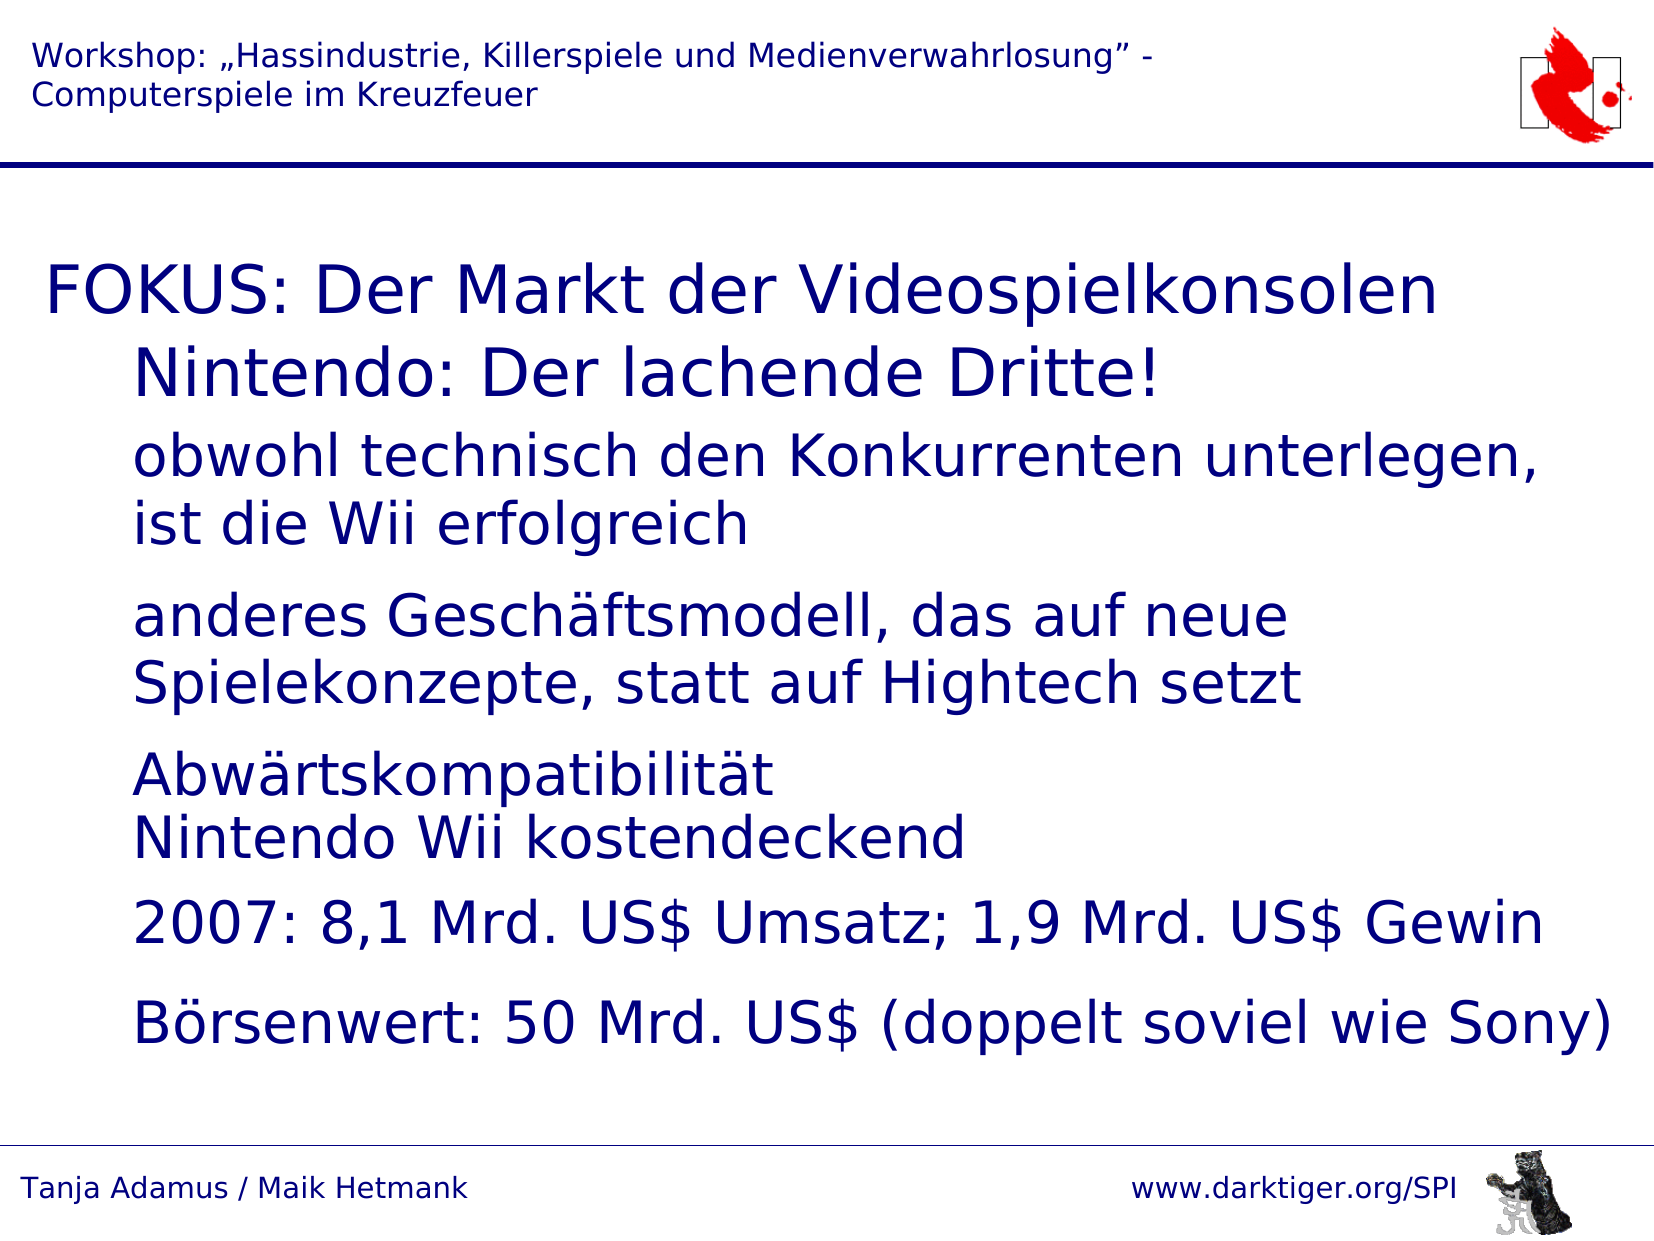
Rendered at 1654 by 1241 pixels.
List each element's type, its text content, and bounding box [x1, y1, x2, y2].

text_box Börsenwert: 50 Mrd. US$ (doppelt soviel wie Sony) [118, 982, 1654, 1065]
text_box 2007: 8,1 Mrd. US$ Umsatz; 1,9 Mrd. US$ Gewin [118, 881, 1595, 965]
text_box anderes Geschäftsmodell, das auf neue Spielekonzepte, statt auf Hightech setzt [118, 574, 1595, 726]
text_box Abwärtskompatibilität [118, 734, 1595, 797]
picture [1503, 16, 1632, 148]
text_box Nintendo: Der lachende Dritte! [118, 326, 1595, 415]
picture [1486, 1150, 1572, 1235]
text_box obwohl technisch den Konkurrenten unterlegen, ist die Wii erfolgreich [118, 415, 1595, 566]
text_box Nintendo Wii kostendeckend [118, 797, 1595, 881]
text_box Workshop: „Hassindustrie, Killerspiele und Medienverwahrlosung” - Computerspiele im Kreuzfeuer [16, 29, 1418, 178]
text_box FOKUS: Der Markt der Videospielkonsolen [29, 244, 1654, 337]
